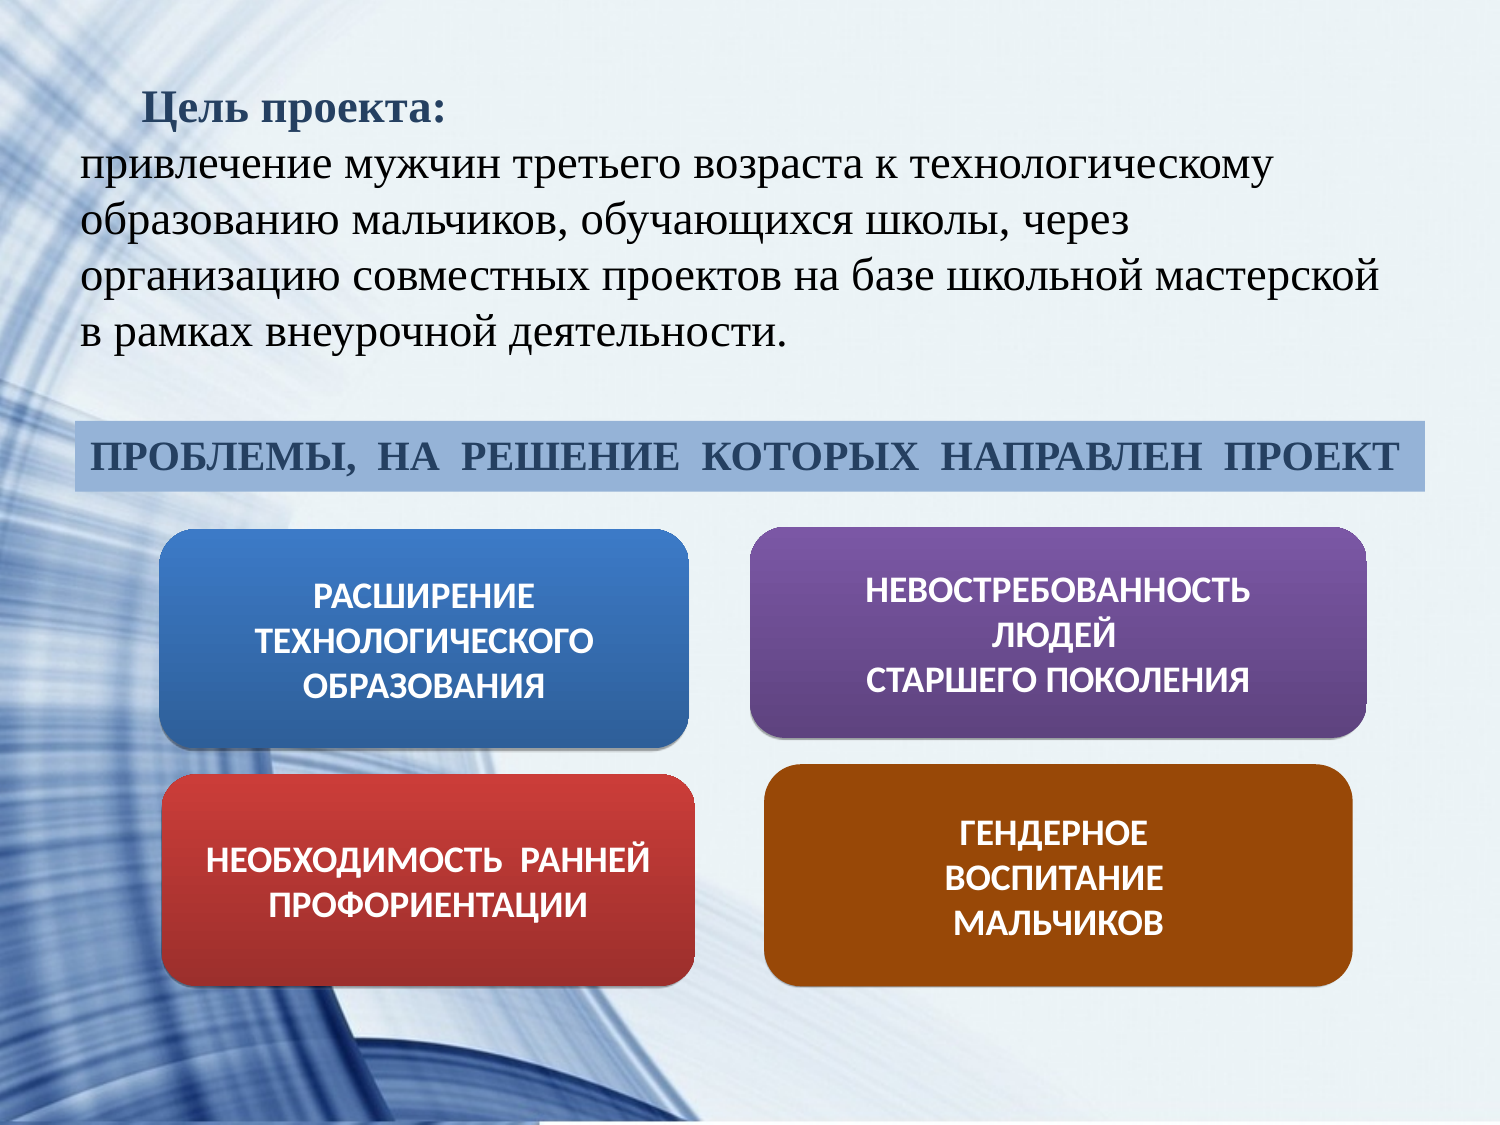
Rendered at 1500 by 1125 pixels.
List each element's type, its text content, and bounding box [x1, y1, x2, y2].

text_box НЕОБХОДИМОСТЬ РАННЕЙ ПРОФОРИЕНТАЦИИ [161, 774, 696, 987]
picture [0, 0, 1500, 1125]
text_box НЕВОСТРЕБОВАННОСТЬ ЛЮДЕЙ СТАРШЕГО ПОКОЛЕНИЯ [750, 527, 1367, 738]
text_box РАСШИРЕНИЕ ТЕХНОЛОГИЧЕСКОГО ОБРАЗОВАНИЯ [159, 529, 690, 749]
text_box ГЕНДЕРНОЕ ВОСПИТАНИЕ МАЛЬЧИКОВ [764, 764, 1353, 987]
title Цель проекта: привлечение мужчин третьего возраста к технологическому образованию мальчиков, обучающихся школы, через организацию совместных проектов на базе школьной мастерской в рамках внеурочной деятельности. [64, 66, 1415, 421]
list ПРОБЛЕМЫ, НА РЕШЕНИЕ КОТОРЫХ НАПРАВЛЕН ПРОЕКТ [75, 420, 1425, 492]
